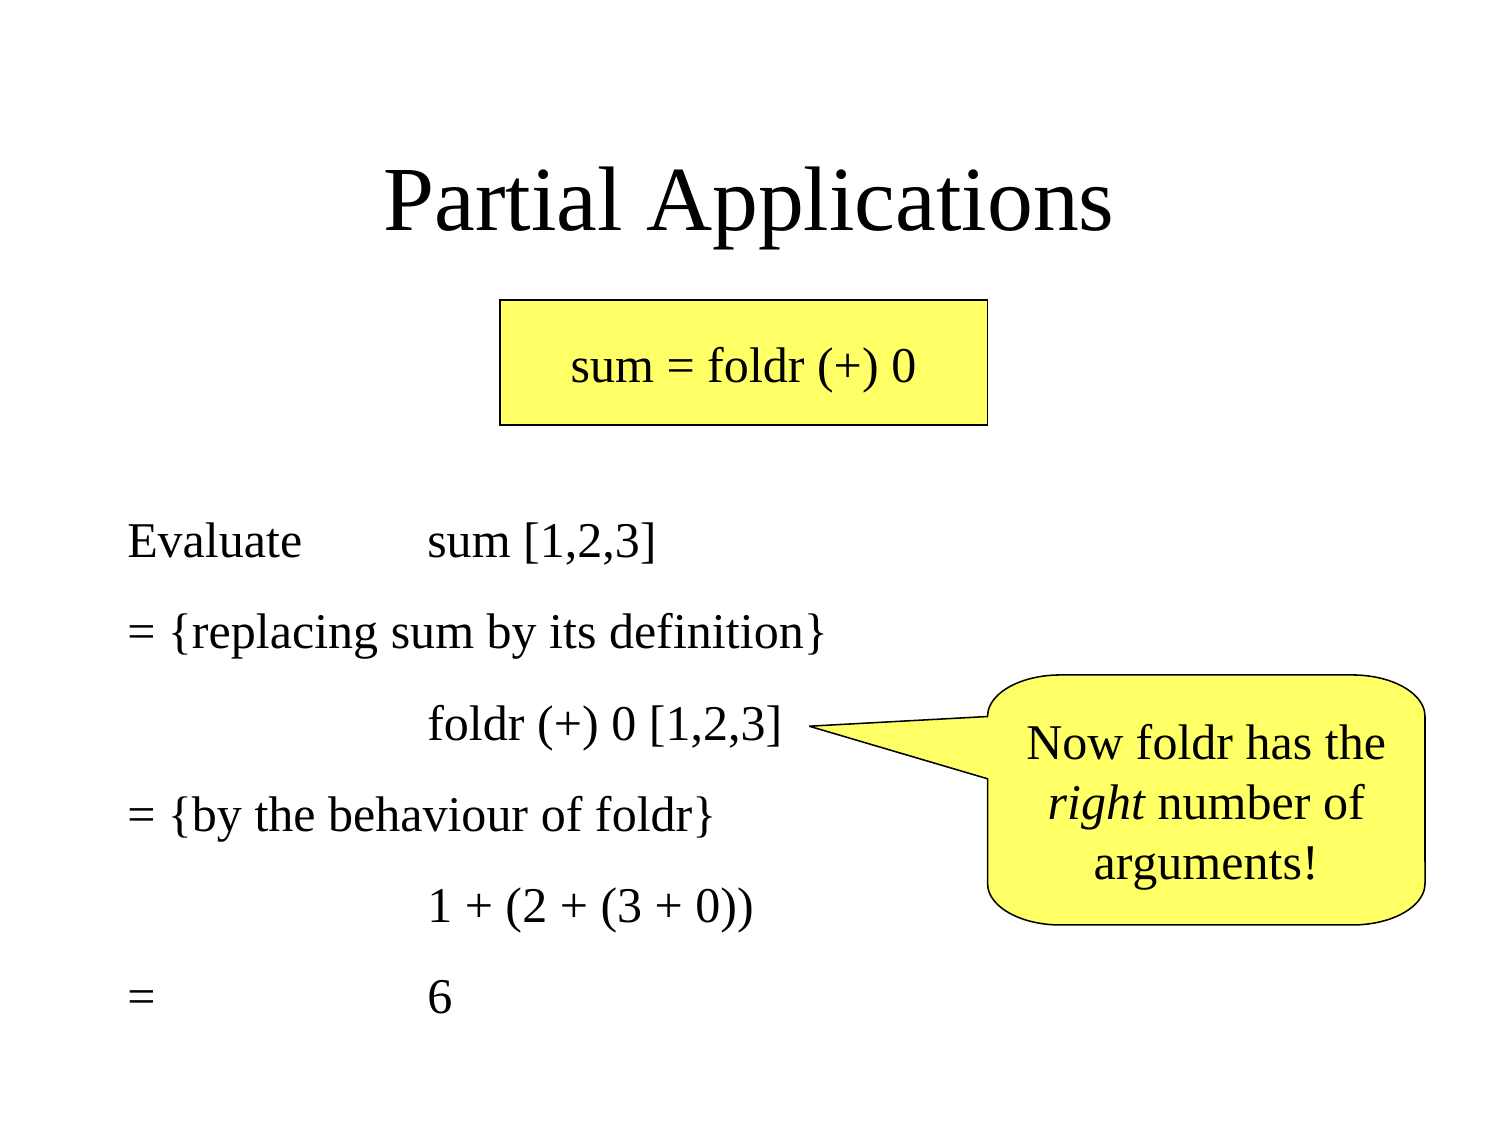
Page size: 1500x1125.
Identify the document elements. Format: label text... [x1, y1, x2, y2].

text_box Evaluate sum [1,2,3] = {replacing sum by its definition} foldr (+) 0 [1,2,3] = {by the behaviour of foldr} 1 + (2 + (3 + 0)) = 6 [112, 500, 1351, 1032]
title Partial Applications [112, 99, 1388, 288]
text_box Now foldr has the right number of arguments! [809, 674, 1426, 925]
text_box sum = foldr (+) 0 [499, 299, 988, 425]
